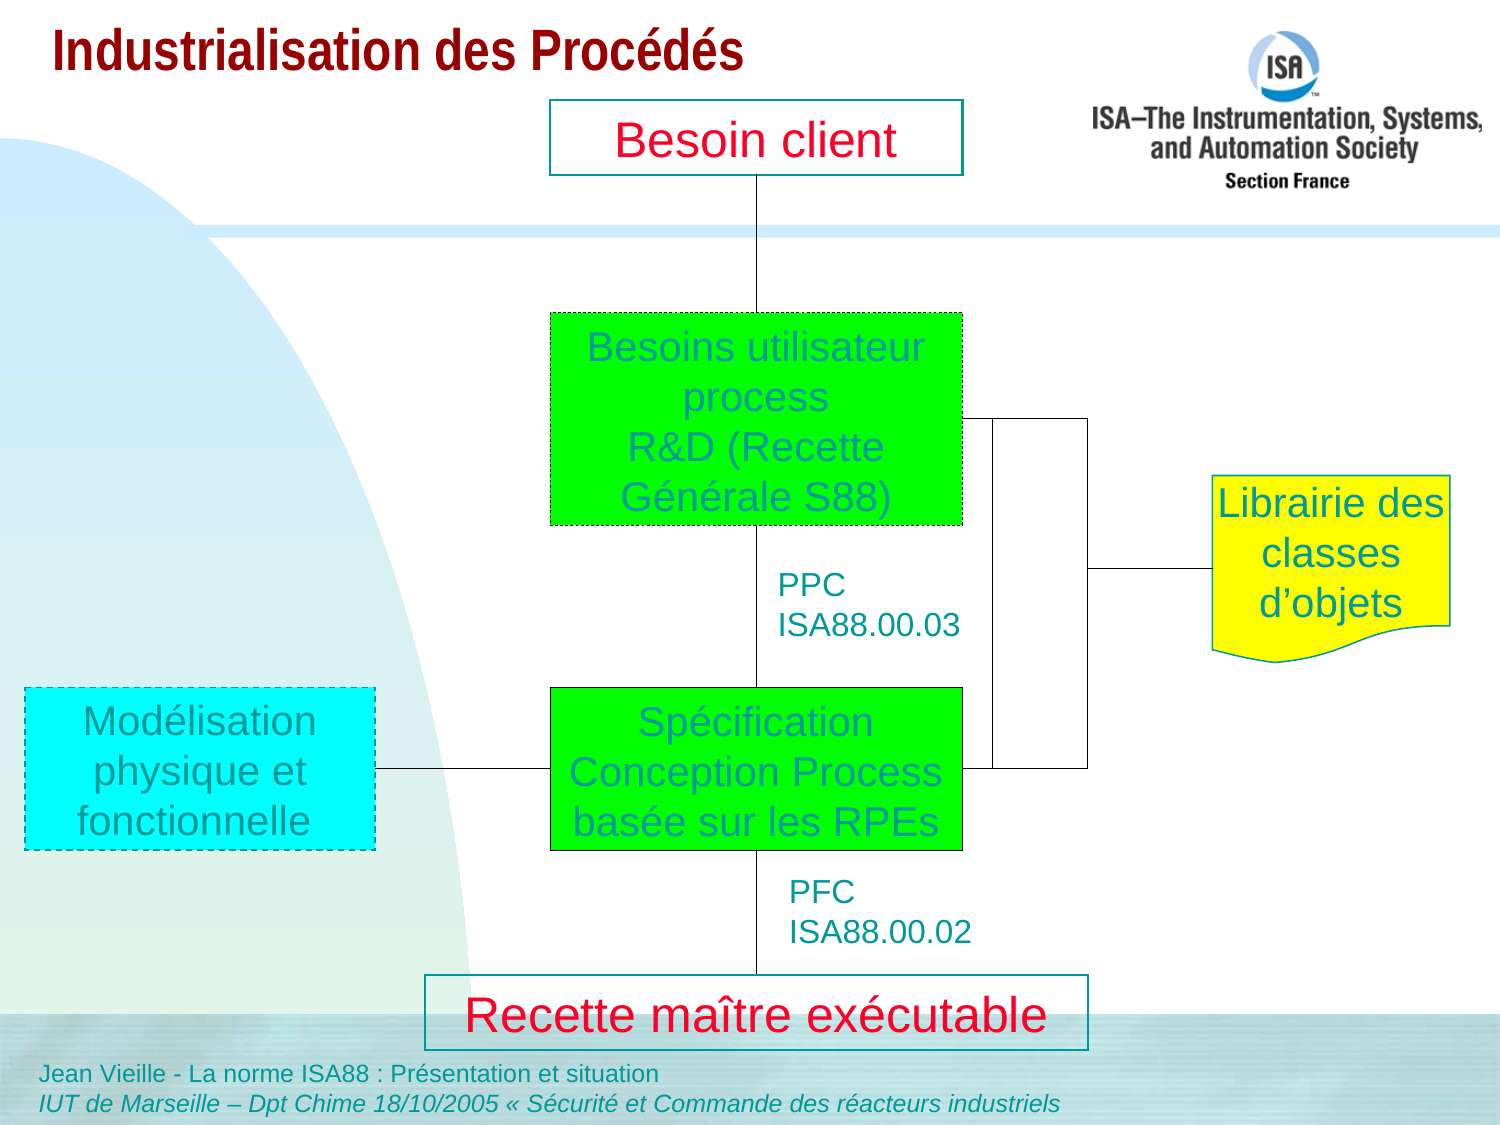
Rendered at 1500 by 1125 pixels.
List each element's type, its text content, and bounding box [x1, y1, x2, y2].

text_box PFC ISA88.00.02 [774, 862, 988, 958]
text_box Recette maître exécutable [425, 975, 1088, 1051]
title Industrialisation des Procédés [37, 12, 1088, 201]
text_box Librairie des classes d’objets [1212, 475, 1450, 663]
text_box Spécification Conception Process basée sur les RPEs [549, 687, 963, 850]
text_box Modélisation physique et fonctionnelle [24, 687, 376, 850]
text_box PPC ISA88.00.03 [762, 555, 976, 651]
text_box Besoin client [549, 99, 963, 176]
picture [1092, 31, 1483, 194]
text_box Besoins utilisateur process R&D (Recette Générale S88) [549, 312, 963, 526]
picture [0, 1014, 1500, 1125]
